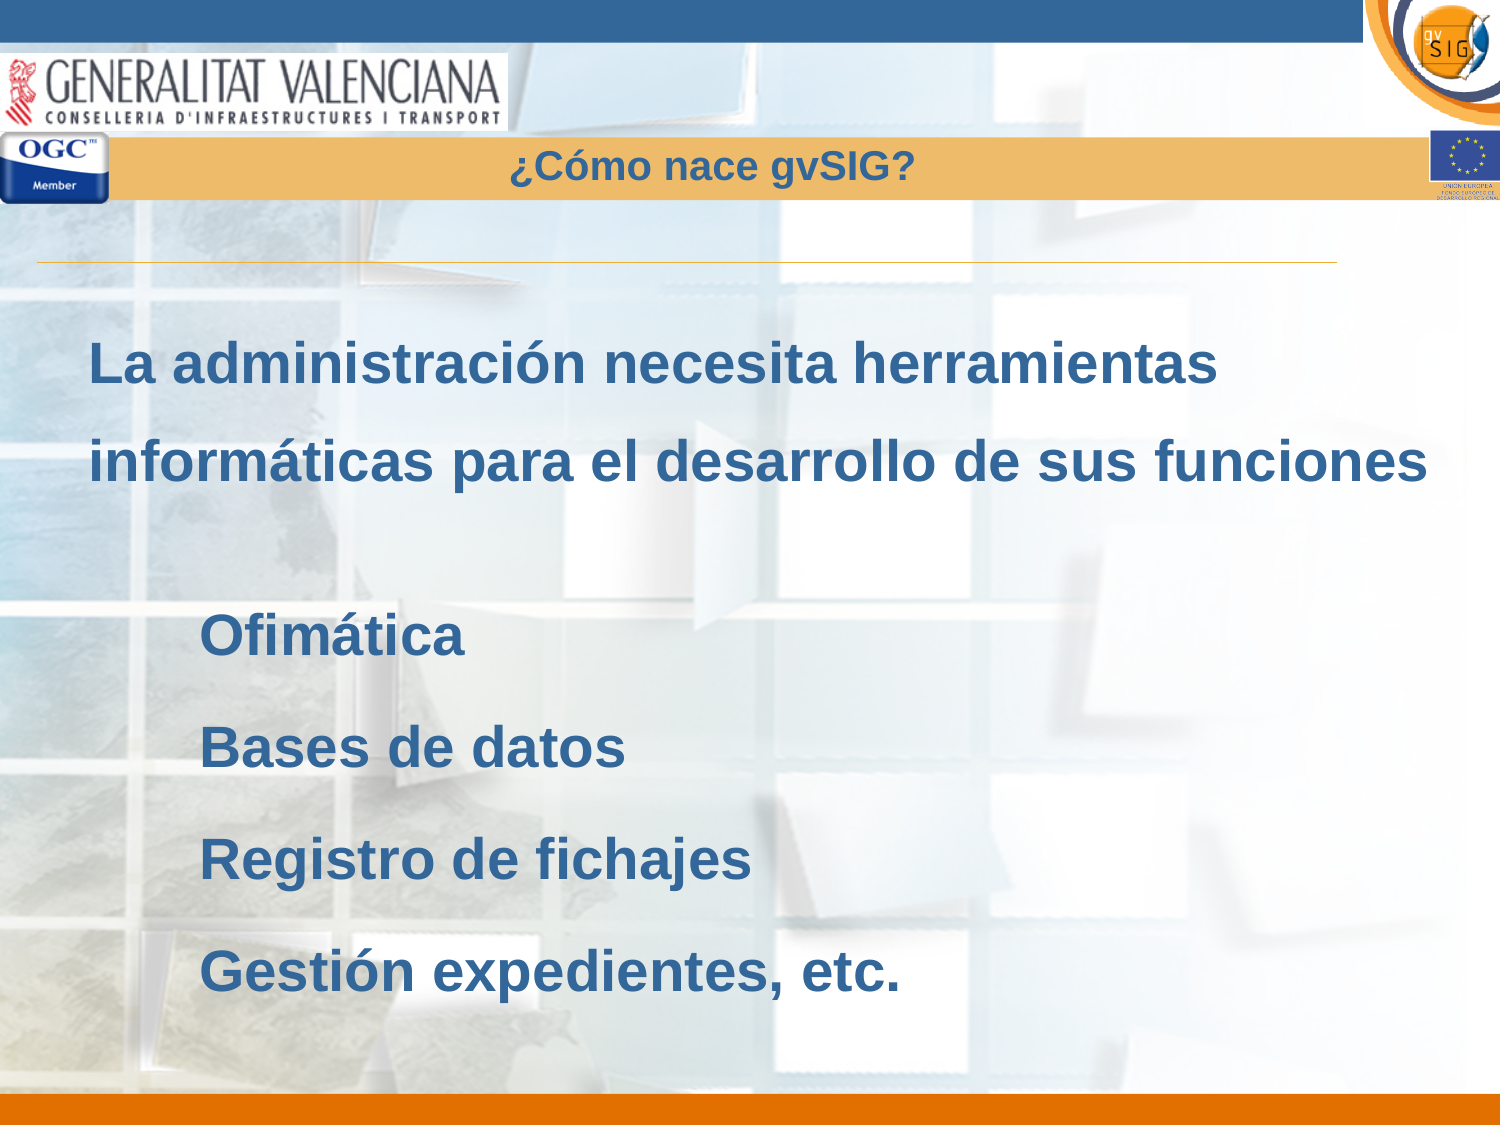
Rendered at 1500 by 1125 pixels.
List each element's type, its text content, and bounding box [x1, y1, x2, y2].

list La administración necesita herramientas informáticas para el desarrollo de sus funciones Ofimática Bases de datos Registro de fichajes Gestión expedientes, etc. [88, 298, 1435, 1042]
picture [1363, 0, 1500, 127]
picture [0, 132, 109, 137]
text_box ¿Cómo nace gvSIG? [0, 137, 1426, 205]
picture [0, 53, 508, 131]
picture [1429, 129, 1500, 200]
